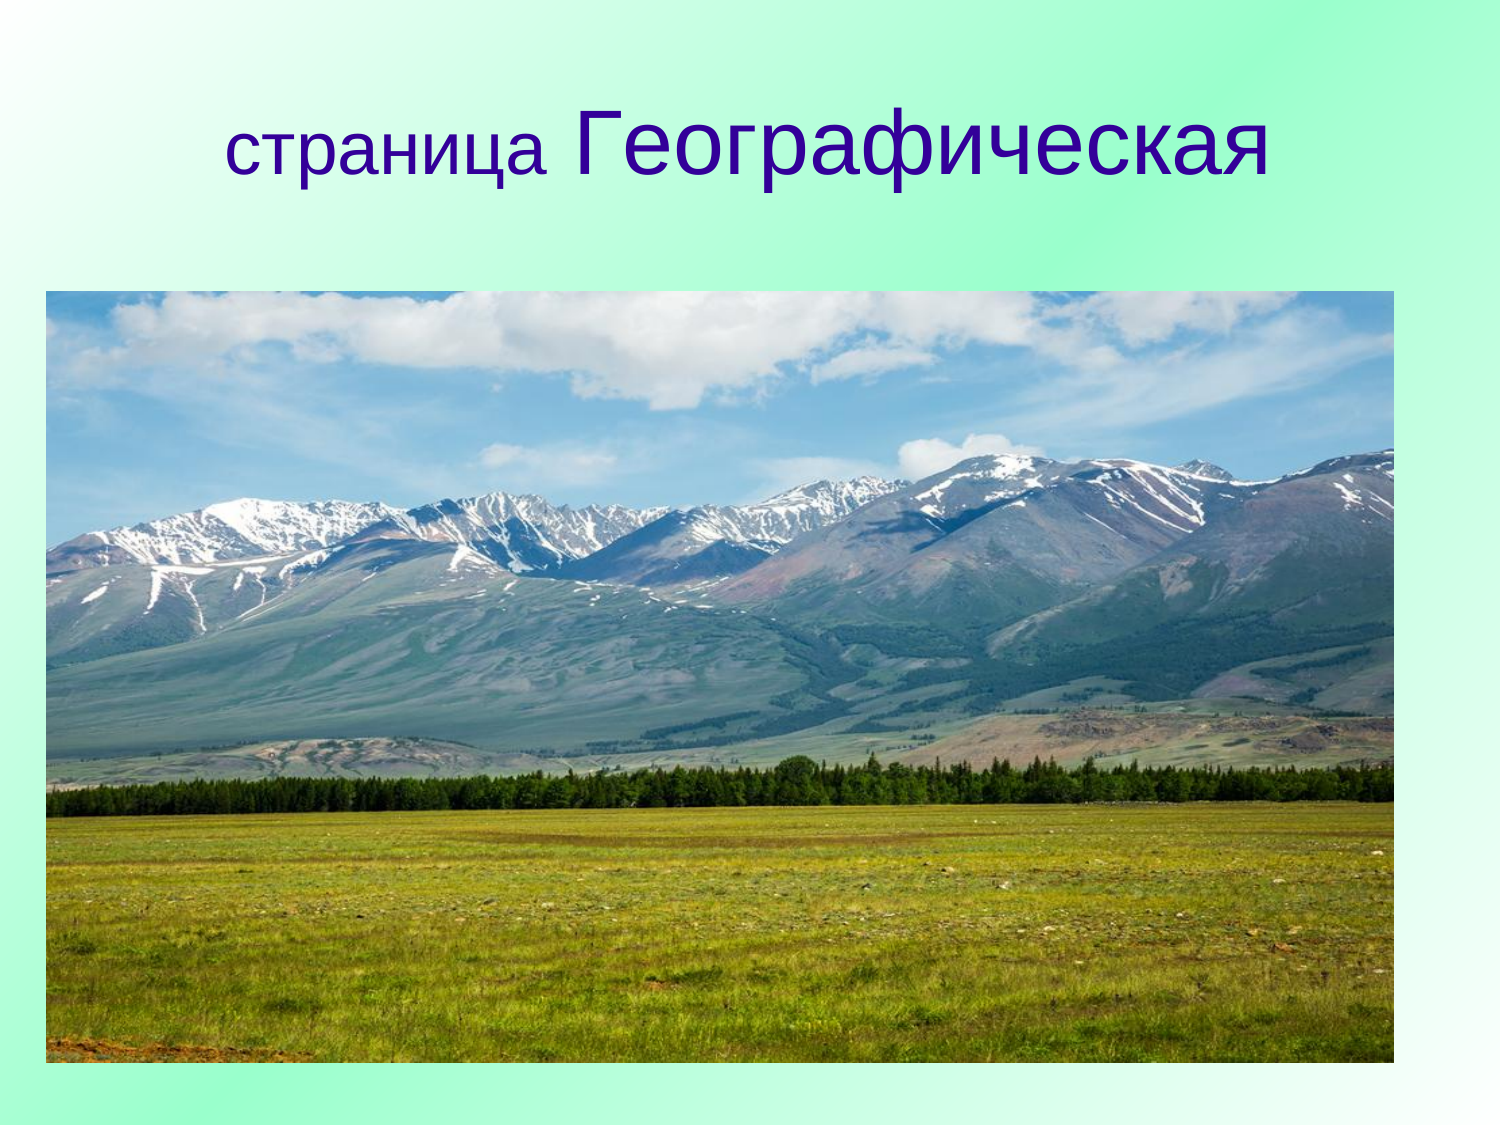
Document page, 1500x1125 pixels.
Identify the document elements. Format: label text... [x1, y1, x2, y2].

title страница Географическая [75, 45, 1423, 230]
picture [46, 291, 1394, 1063]
